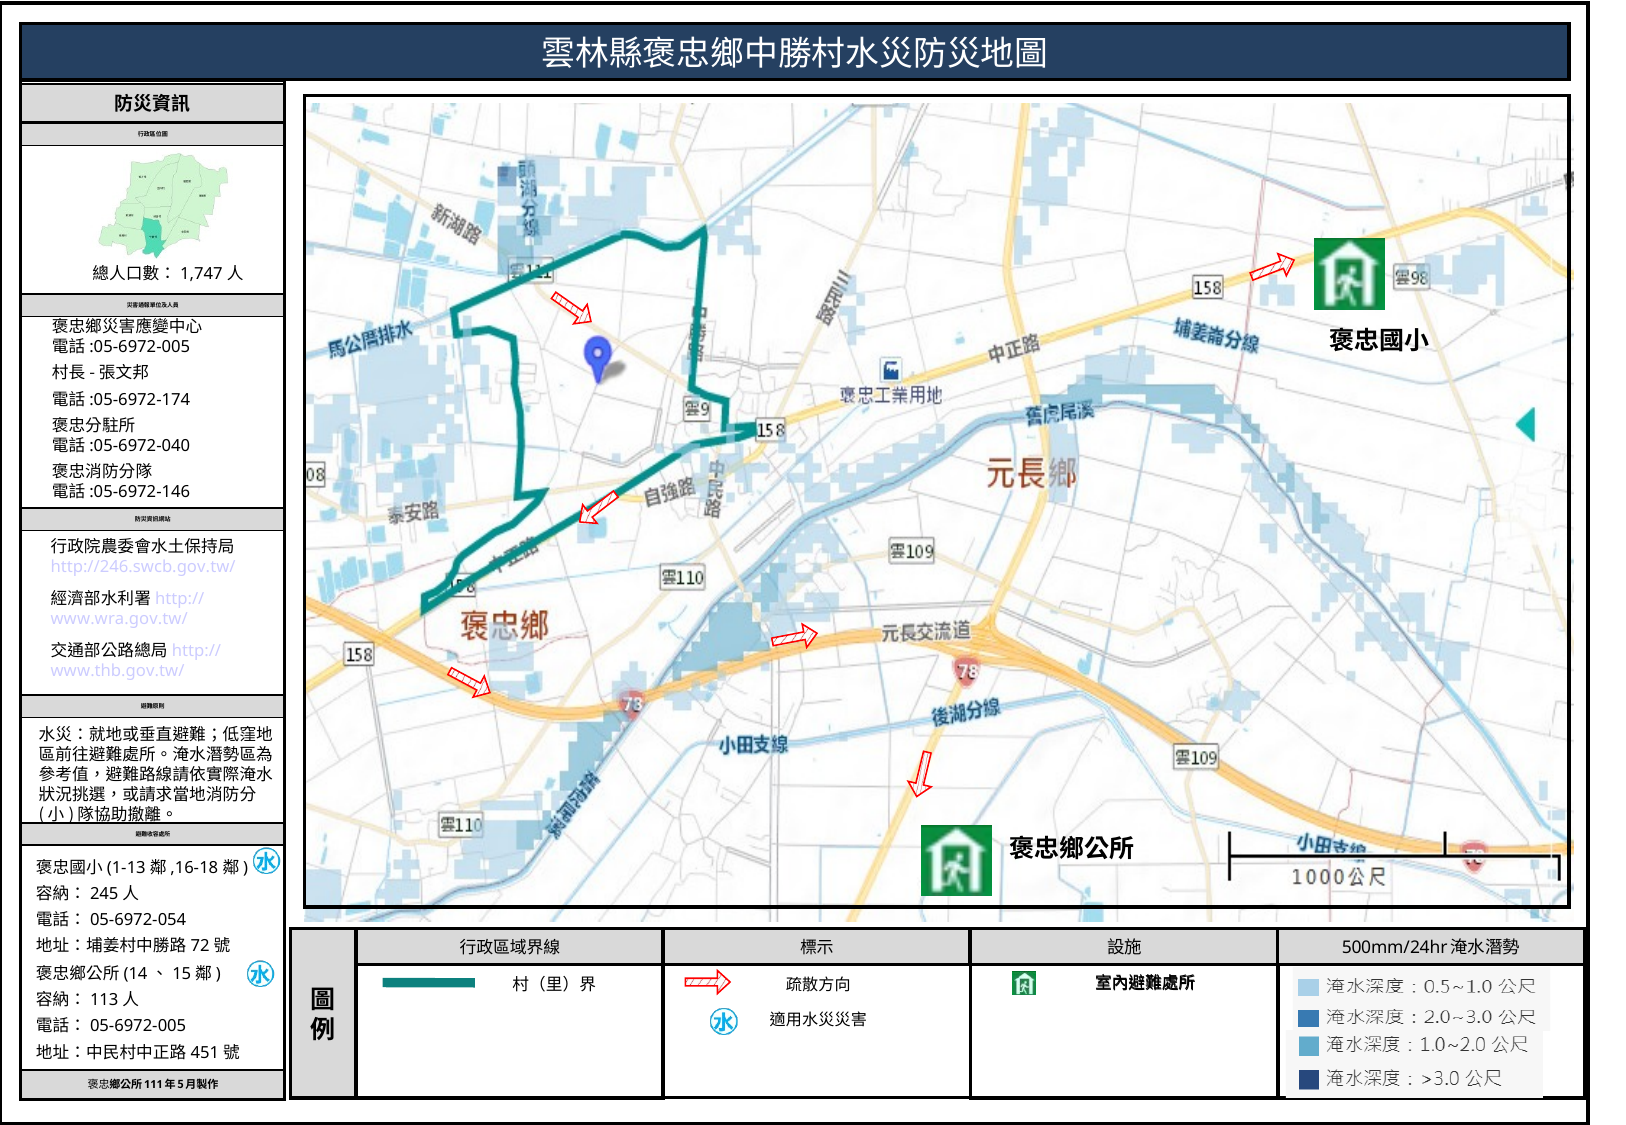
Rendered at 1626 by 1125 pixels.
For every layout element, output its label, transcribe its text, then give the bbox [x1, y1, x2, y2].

text_box 適用水災災害 [678, 1000, 958, 1036]
text_box 防災資訊 [22, 84, 283, 122]
picture [708, 1006, 739, 1036]
picture [1285, 967, 1551, 1098]
text_box 防災資訊網站 [22, 507, 283, 531]
picture [304, 103, 1574, 922]
text_box 水災：就地或垂直避難；低窪地區前往避難處所。淹水潛勢區為參考值，避難路線請依實際淹水狀況挑選，或請求當地消防分(小)隊協助撤離。 [23, 716, 301, 832]
picture [306, 103, 1567, 905]
text_box 褒忠國小(1-13鄰,16-18鄰) 容納：245人 電話：05-6972-054 地址：埔姜村中勝路72號 [21, 848, 285, 955]
text_box [771, 624, 818, 648]
text_box [695, 970, 731, 994]
text_box 行政區域界線 [356, 930, 664, 965]
text_box [908, 751, 932, 797]
text_box 褒忠鄉災害應變中心 電話:05-6972-005 村長-張文邦 電話:05-6972-174 褒忠分駐所 電話:05-6972-040 褒忠消防分隊 電話:05-6972-146 [37, 308, 301, 509]
text_box 室內避難處所 [994, 965, 1297, 1001]
text_box 500mm/24hr淹水潛勢 [1277, 928, 1585, 965]
text_box 褒忠鄉公所111年5月製作 [22, 1070, 283, 1098]
text_box [551, 292, 591, 324]
text_box 褒忠國小 [1314, 317, 1512, 363]
text_box 災害通報單位及人員 [22, 293, 283, 317]
picture [68, 148, 258, 264]
picture [245, 959, 276, 988]
text_box 避難原則 [22, 695, 283, 718]
text_box 村（里）界 [414, 966, 695, 1002]
text_box 行政院農委會水土保持局http://246.swcb.gov.tw/ 經濟部水利署http://www.wra.gov.tw/ 交通部公路總局http://www.thb.gov.tw/ [35, 527, 303, 688]
text_box 褒忠鄉公所 [995, 825, 1173, 871]
text_box 避難收容處所 [22, 822, 283, 846]
text_box 總人口數：1,747人 [68, 255, 268, 291]
text_box 行政區位圖 [22, 122, 283, 146]
text_box 雲林縣褒忠鄉中勝村水災防災地圖 [20, 23, 1569, 80]
text_box [579, 490, 619, 524]
text_box 標示 [664, 930, 970, 965]
text_box [447, 667, 490, 698]
text_box 圖例 [292, 930, 356, 1096]
text_box 設施 [970, 928, 1277, 965]
text_box 褒忠鄉公所(14、15鄰) 容納：113人 電話：05-6972-005 地址：中民村中正路451號 [21, 955, 285, 1070]
text_box [1250, 253, 1295, 281]
text_box 疏散方向 [695, 966, 958, 1000]
picture [251, 846, 281, 875]
